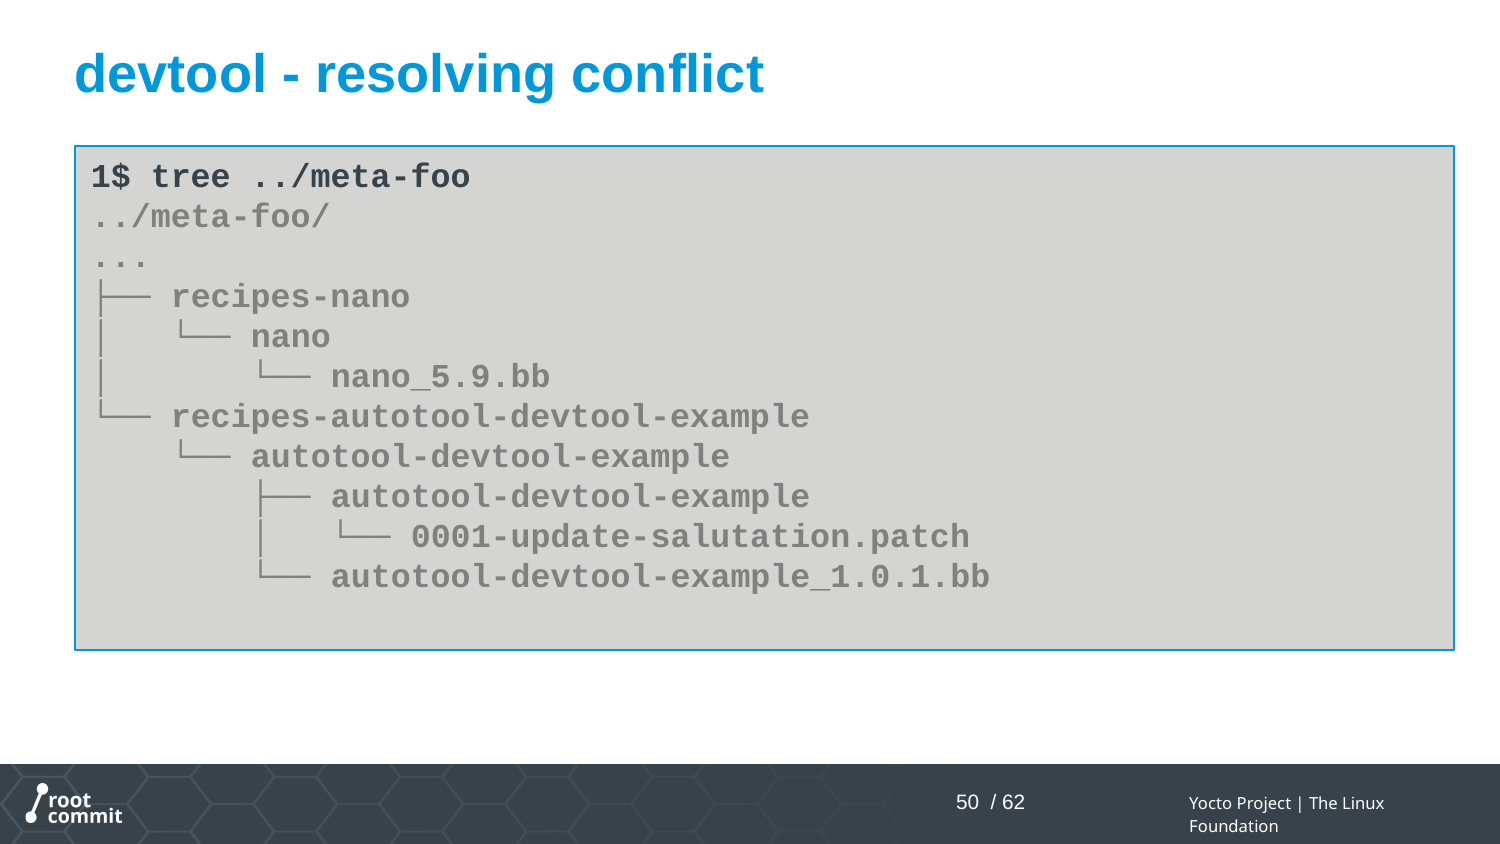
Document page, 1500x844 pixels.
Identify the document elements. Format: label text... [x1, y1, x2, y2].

text_box 1$ tree ../meta-foo ../meta-foo/ ... ├── recipes-nano │ └── nano │ └── nano_5.9.bb └── recipes-autotool-devtool-example └── autotool-devtool-example ├── autotool-devtool-example │ └── 0001-update-salutation.patch └── autotool-devtool-example_1.0.1.bb [75, 146, 1455, 650]
picture [0, 0, 1500, 844]
text_box devtool - resolving conflict [74, 50, 1424, 159]
